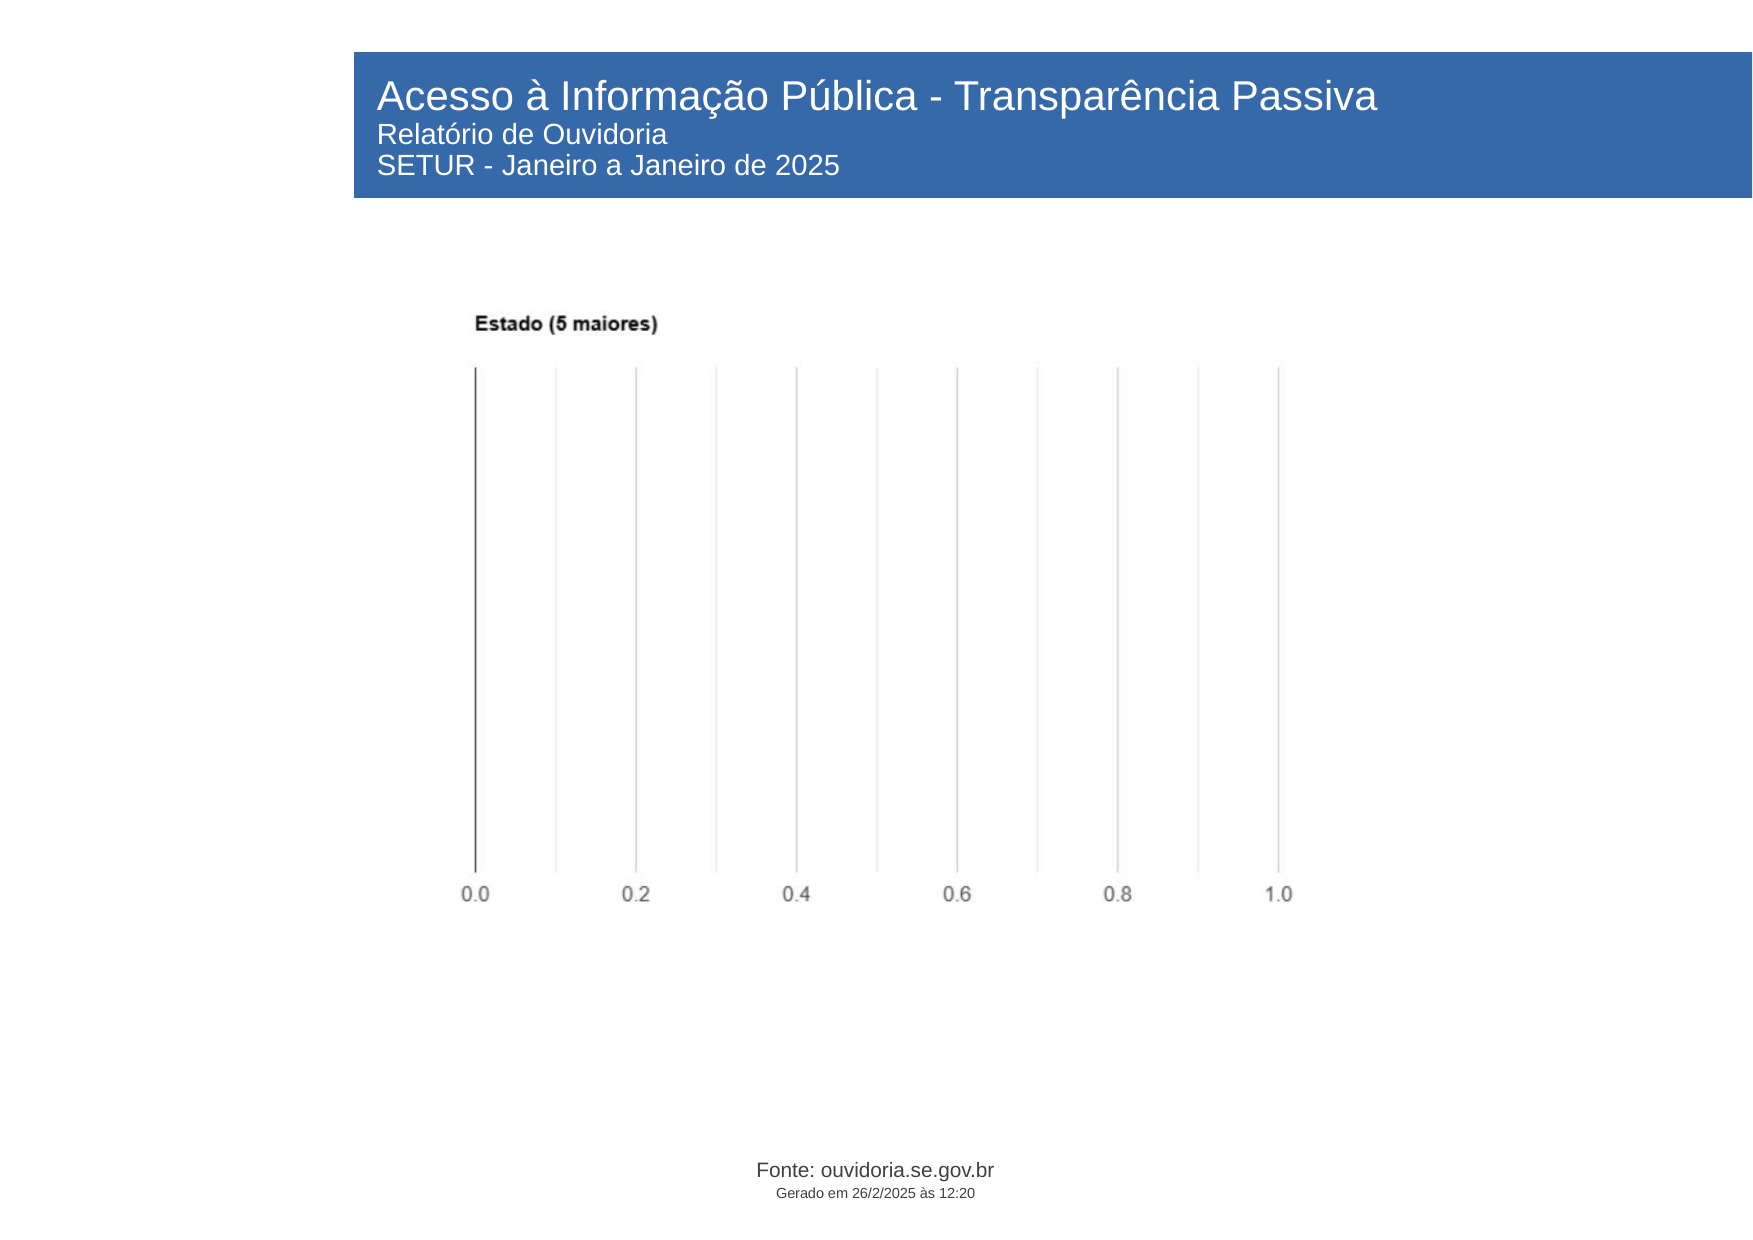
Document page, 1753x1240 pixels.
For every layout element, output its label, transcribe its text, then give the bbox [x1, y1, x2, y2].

text_box Fonte: ouvidoria.se.gov.br Gerado em 26/2/2025 às 12:20 [756, 1158, 1023, 1208]
text_box [354, 52, 1752, 198]
text_box [227, 211, 1527, 1028]
text_box Acesso à Informação Pública - Transparência Passiva Relatório de Ouvidoria SETUR - Janeiro a Janeiro de 2025 [376, 72, 1403, 186]
